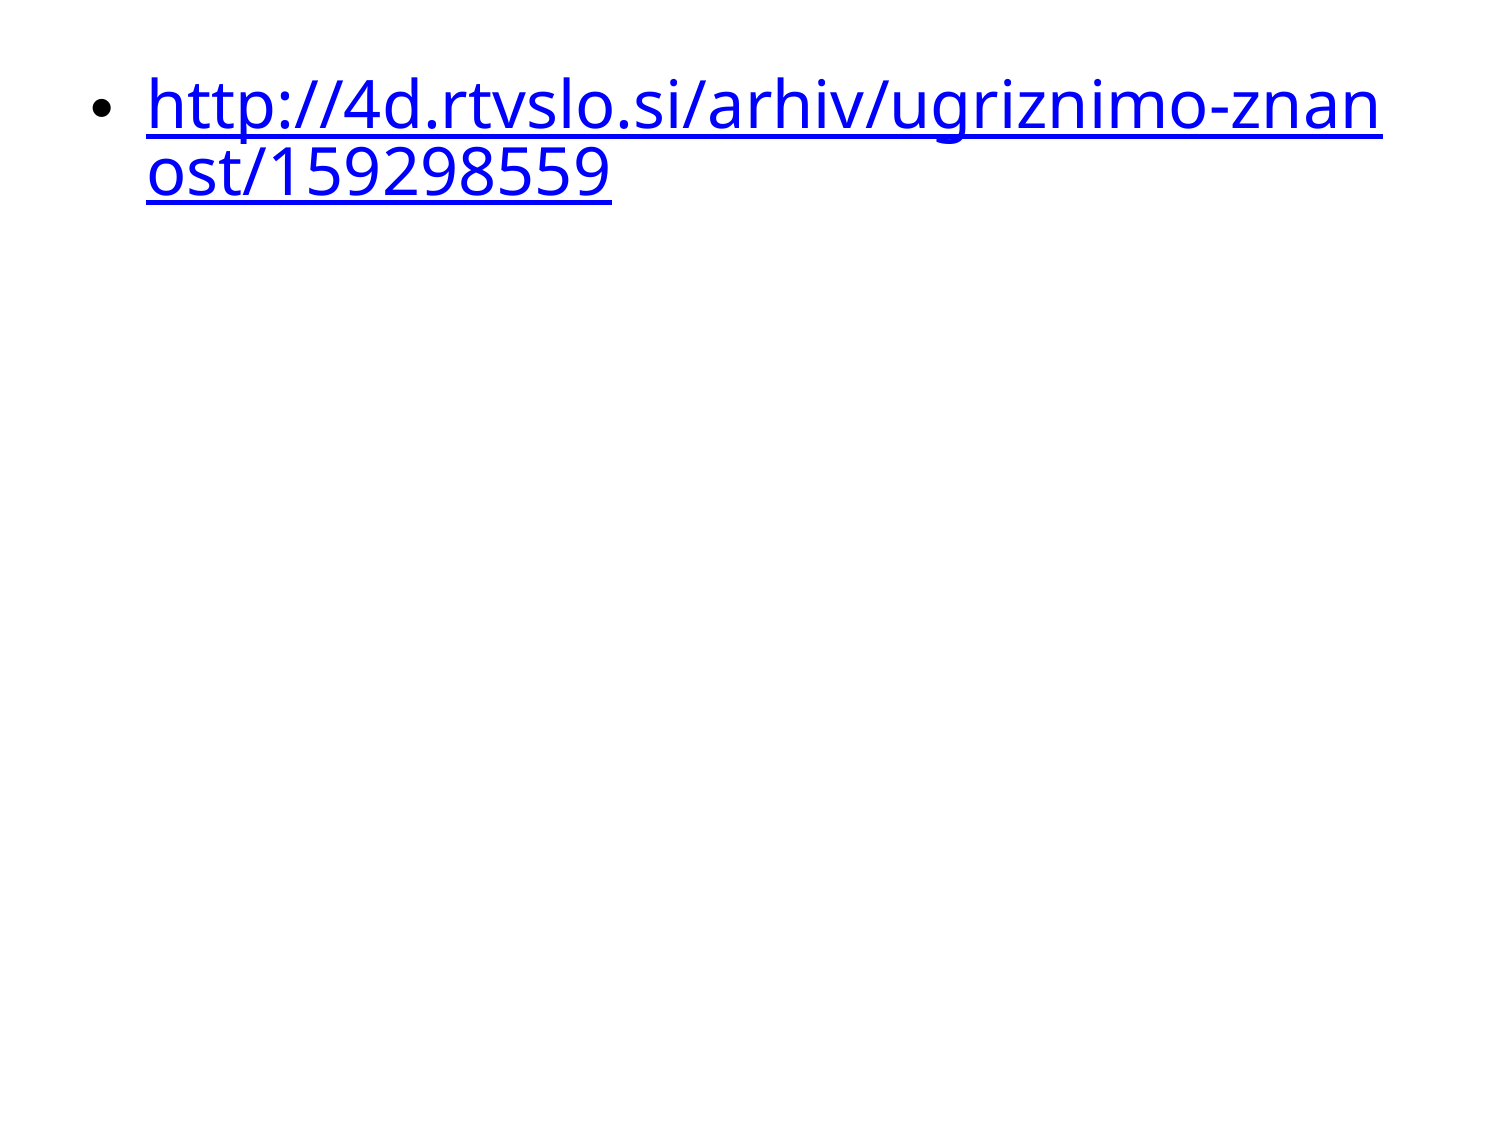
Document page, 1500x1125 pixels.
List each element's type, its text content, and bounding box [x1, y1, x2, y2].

list http://4d.rtvslo.si/arhiv/ugriznimo-znanost/159298559 [75, 54, 1425, 1005]
